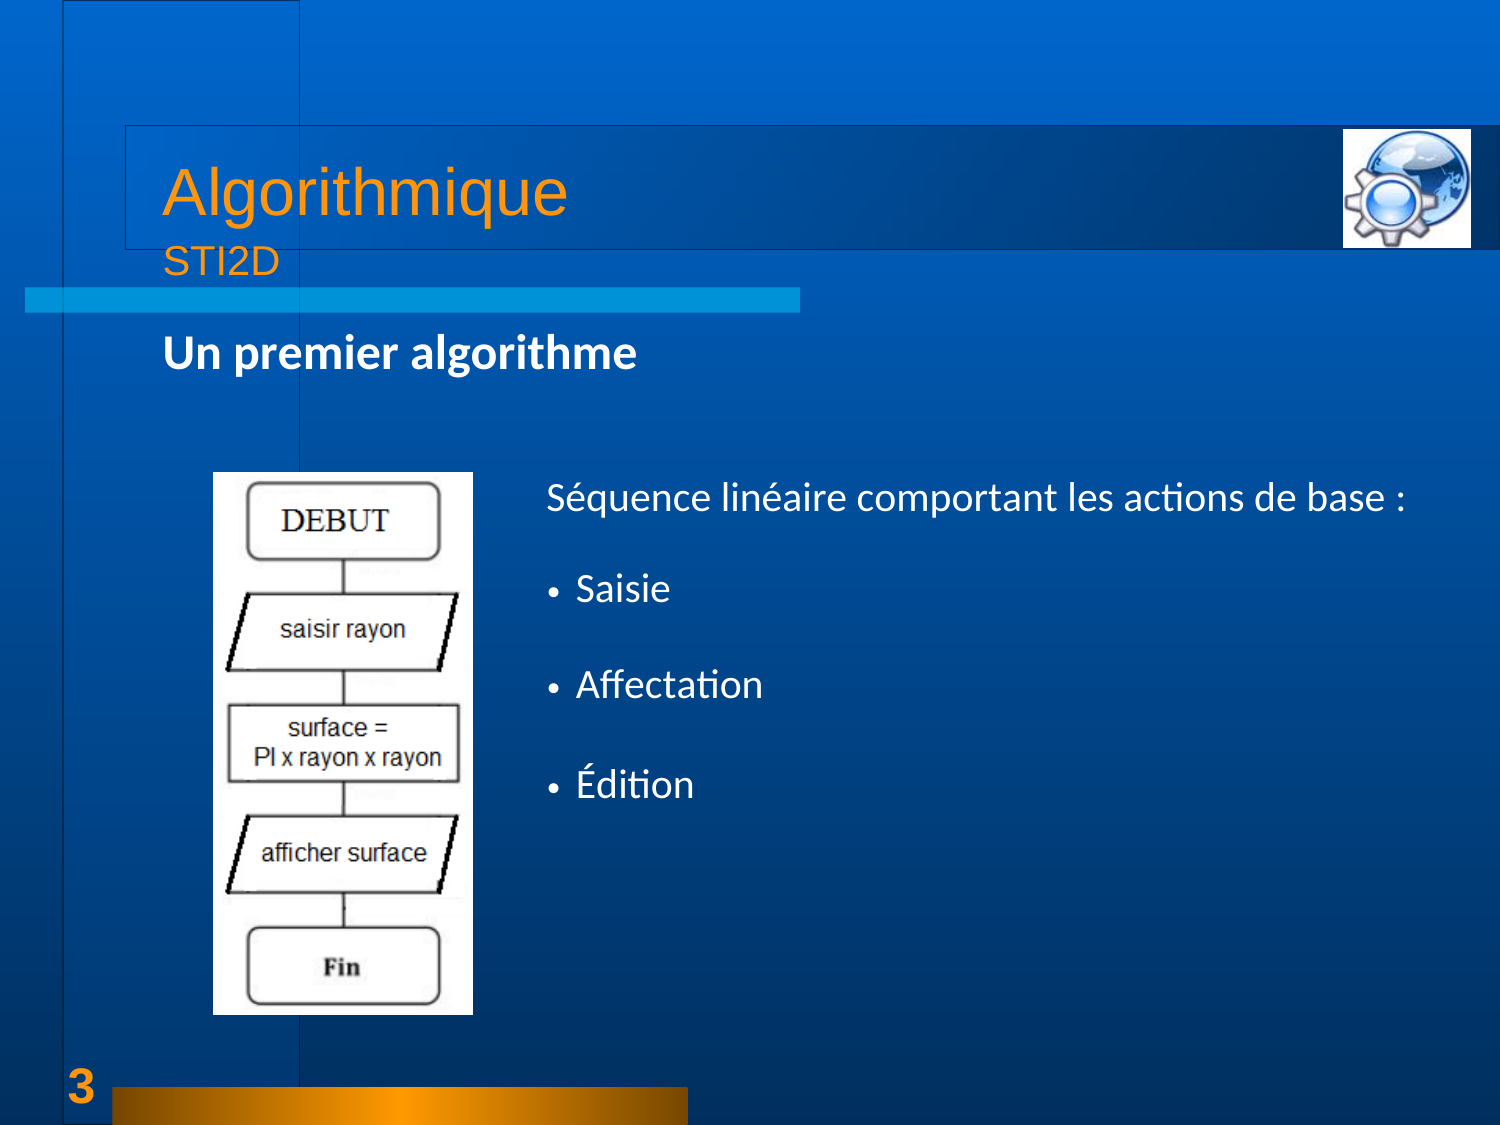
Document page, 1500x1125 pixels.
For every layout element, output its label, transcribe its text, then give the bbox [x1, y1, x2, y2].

text_box Un premier algorithme [147, 324, 1418, 544]
text_box Séquence linéaire comportant les actions de base : Saisie Affectation Édition [531, 472, 1447, 936]
picture [1343, 129, 1471, 248]
picture [213, 472, 473, 1015]
